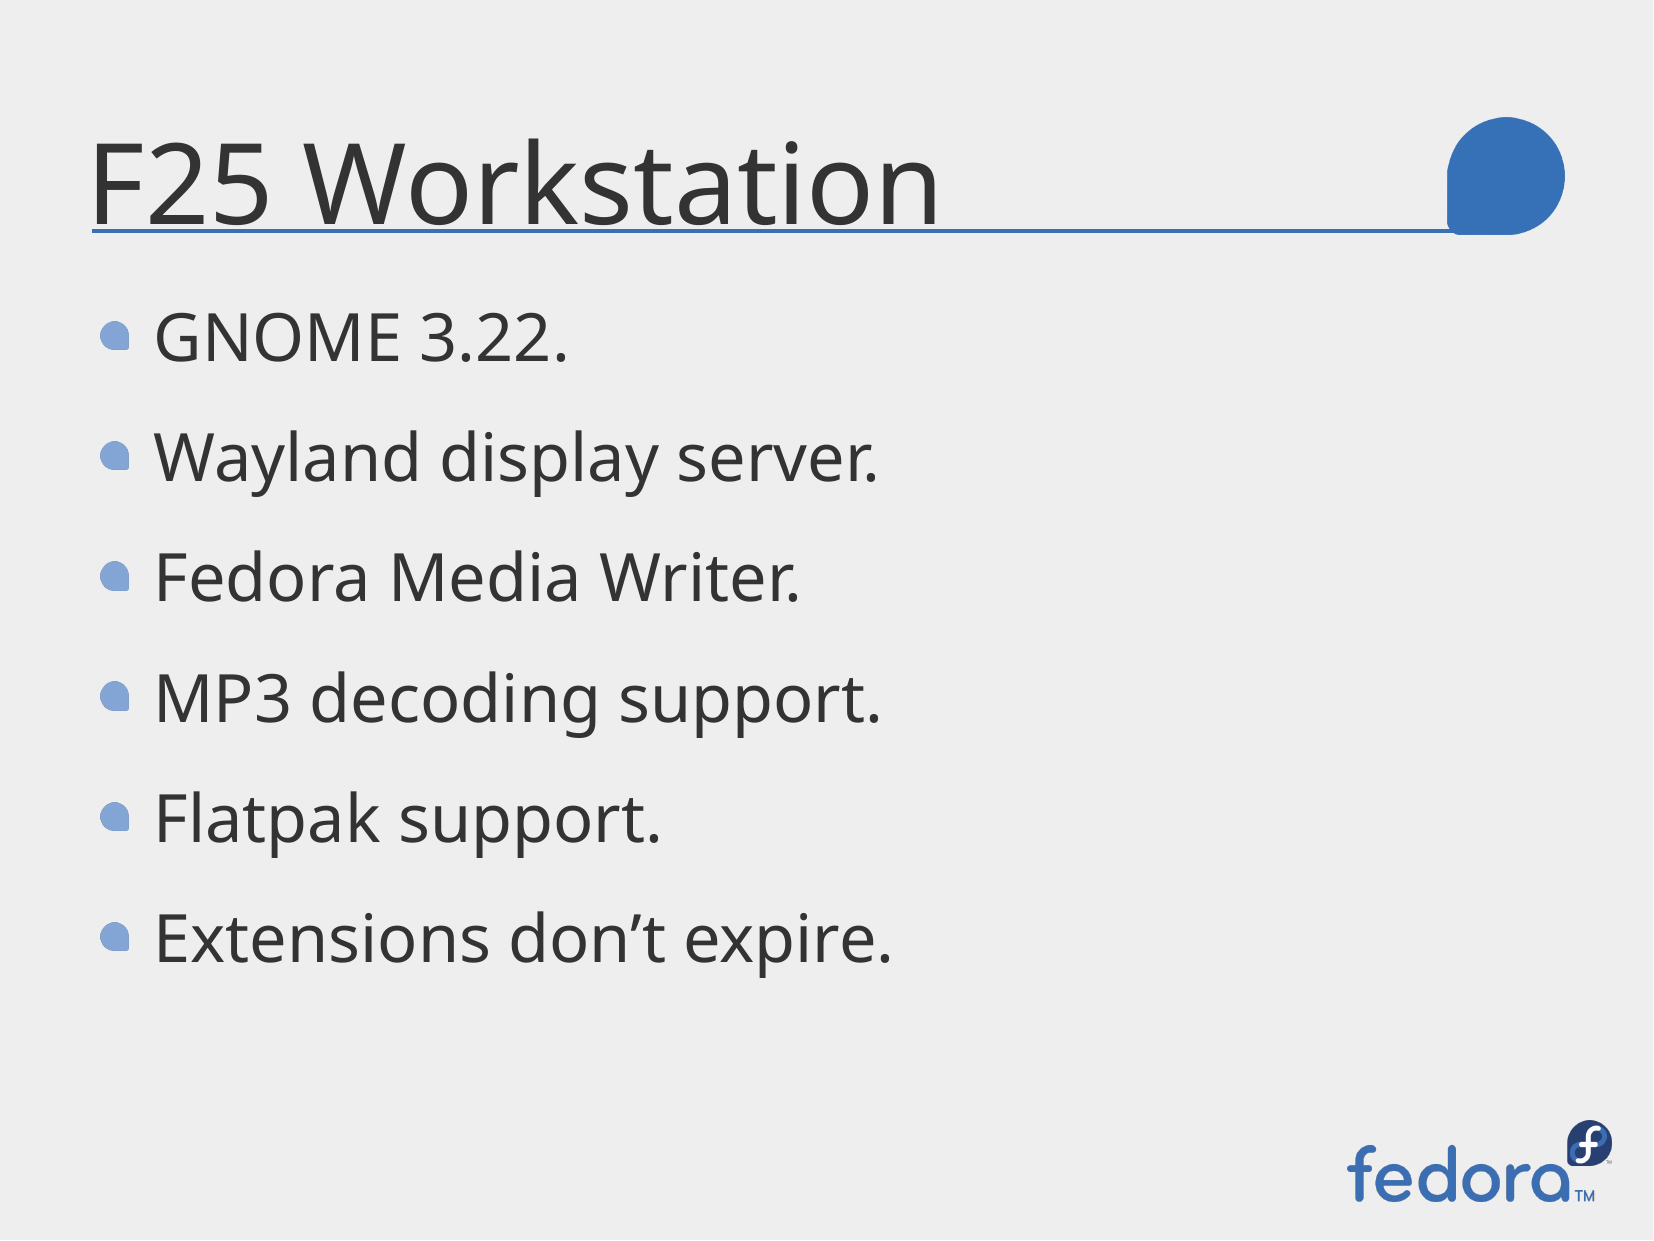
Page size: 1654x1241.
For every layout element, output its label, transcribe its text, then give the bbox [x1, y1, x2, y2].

title F25 Workstation [86, 111, 1575, 250]
picture [1347, 1120, 1612, 1202]
list GNOME 3.22. Wayland display server. Fedora Media Writer. MP3 decoding support. Flatpak support. Extensions don’t expire. [82, 290, 1571, 1010]
